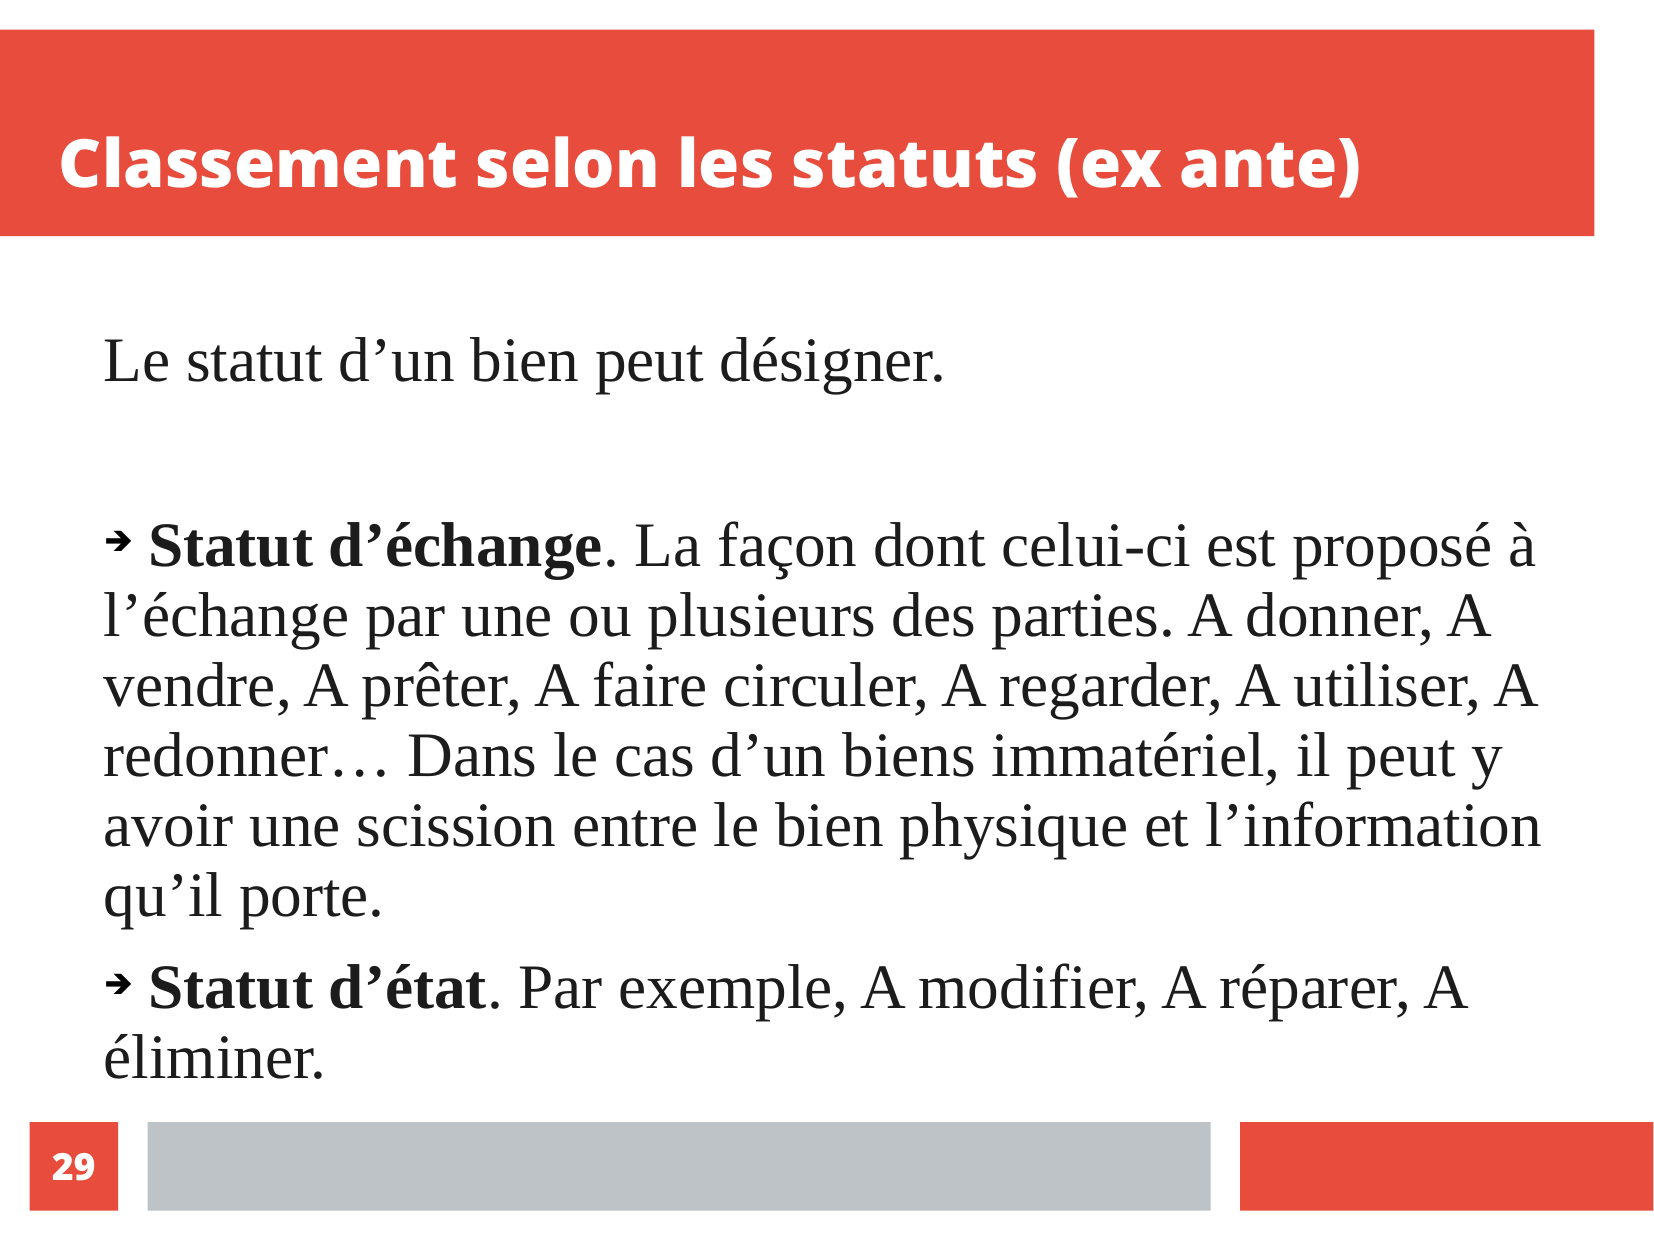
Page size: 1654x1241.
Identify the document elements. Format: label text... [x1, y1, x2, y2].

list Le statut d’un bien peut désigner. Statut d’échange. La façon dont celui-ci est proposé à l’échange par une ou plusieurs des parties. A donner, A vendre, A prêter, A faire circuler, A regarder, A utiliser, A redonner… Dans le cas d’un biens immatériel, il peut y avoir une scission entre le bien physique et l’information qu’il porte. Statut d’état. Par exemple, A modifier, A réparer, A éliminer. [59, 324, 1565, 1093]
title Classement selon les statuts (ex ante) [59, 59, 1595, 207]
